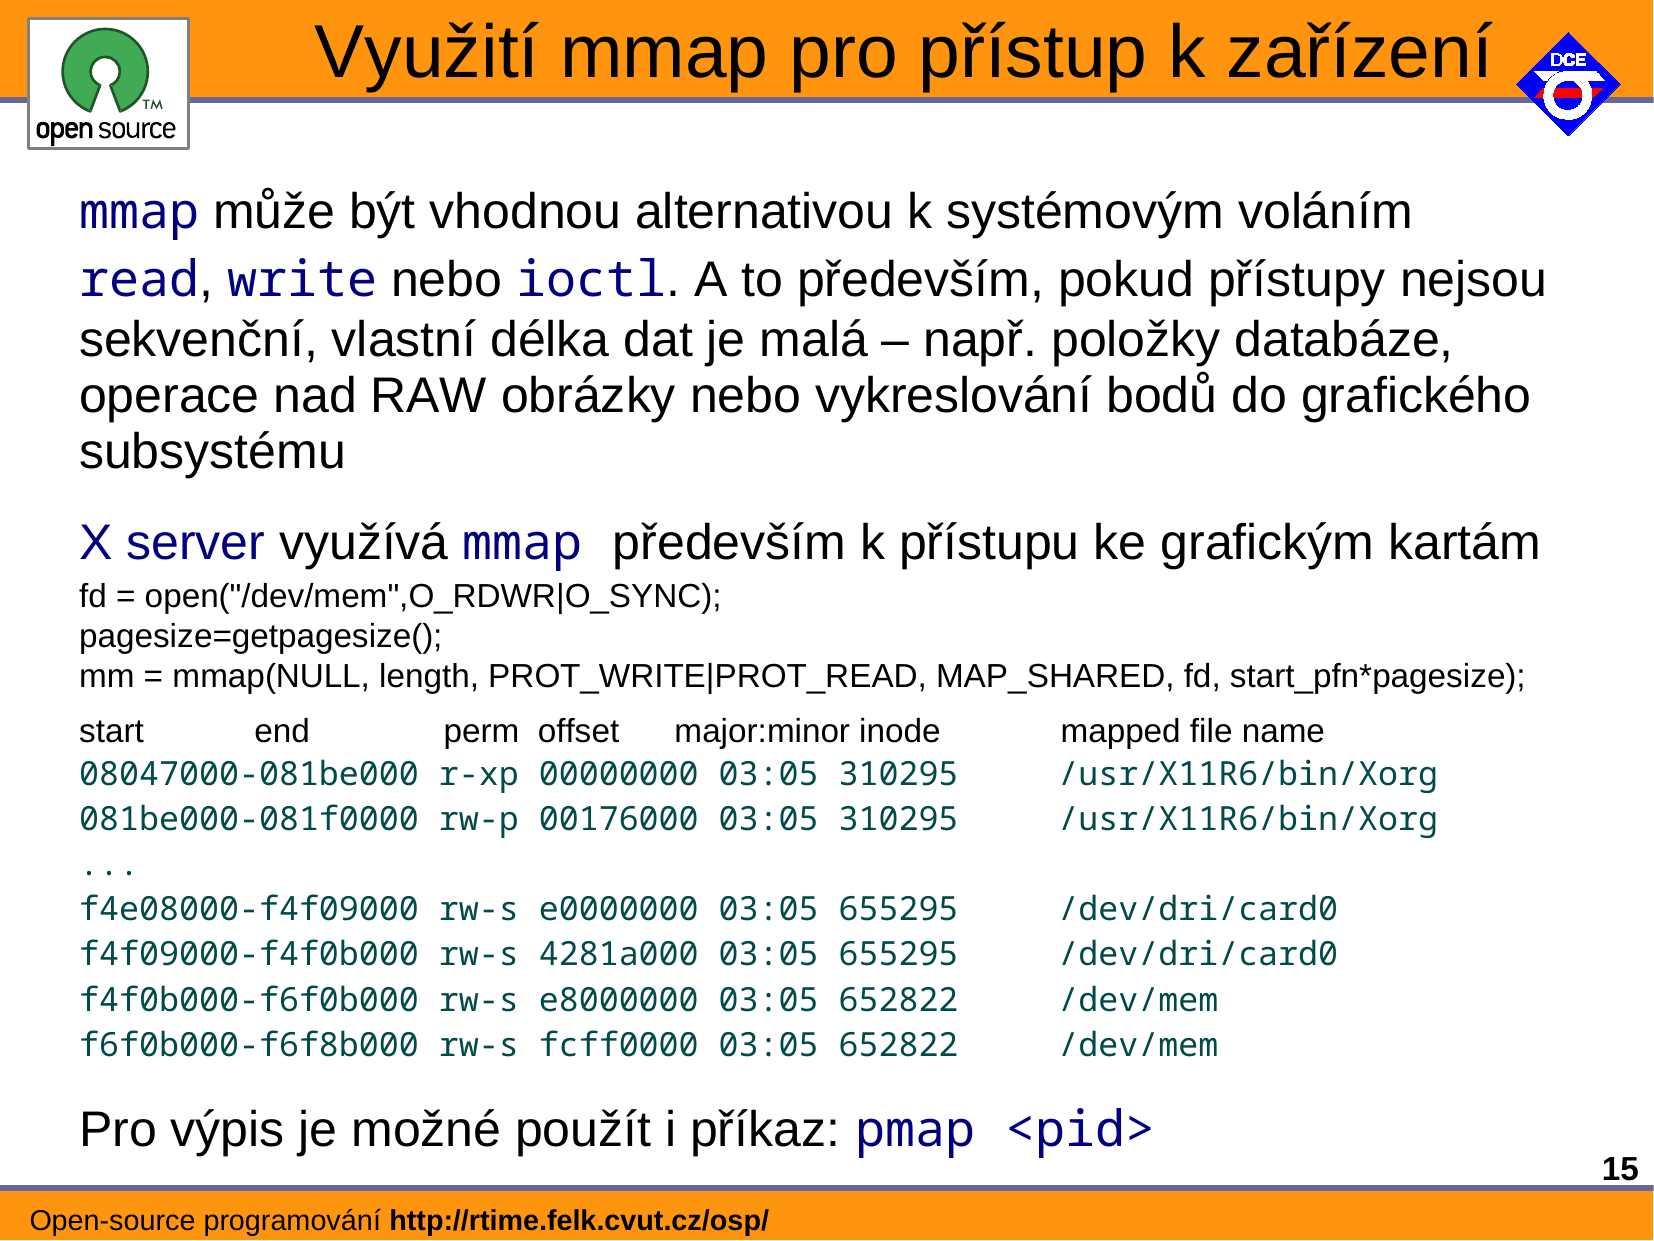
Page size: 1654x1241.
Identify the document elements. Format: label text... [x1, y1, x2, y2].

title Využití mmap pro přístup k zařízení [178, 4, 1631, 98]
list mmap může být vhodnou alternativou k systémovým voláním read, write nebo ioctl. A to především, pokud přístupy nejsou sekvenční, vlastní délka dat je malá – např. položky databáze, operace nad RAW obrázky nebo vykreslování bodů do grafického subsystému X server využívá mmap především k přístupu ke grafickým kartám fd = open("/dev/mem",O_RDWR|O_SYNC); pagesize=getpagesize(); mm = mmap(NULL, length, PROT_WRITE|PROT_READ, MAP_SHARED, fd, start_pfn*pagesize); start end perm offset major:minor inode mapped file name 08047000-081be000 r-xp 00000000 03:05 310295 /usr/X11R6/bin/Xorg 081be000-081f0000 rw-p 00176000 03:05 310295 /usr/X11R6/bin/Xorg ... f4e08000-f4f09000 rw-s e0000000 03:05 655295 /dev/dri/card0 f4f09000-f4f0b000 rw-s 4281a000 03:05 655295 /dev/dri/card0 f4f0b000-f6f0b000 rw-s e8000000 03:05 652822 /dev/mem f6f0b000-f6f8b000 rw-s fcff0000 03:05 652822 /dev/mem Pro výpis je možné použít i příkaz: pmap <pid> [61, 174, 1552, 1130]
